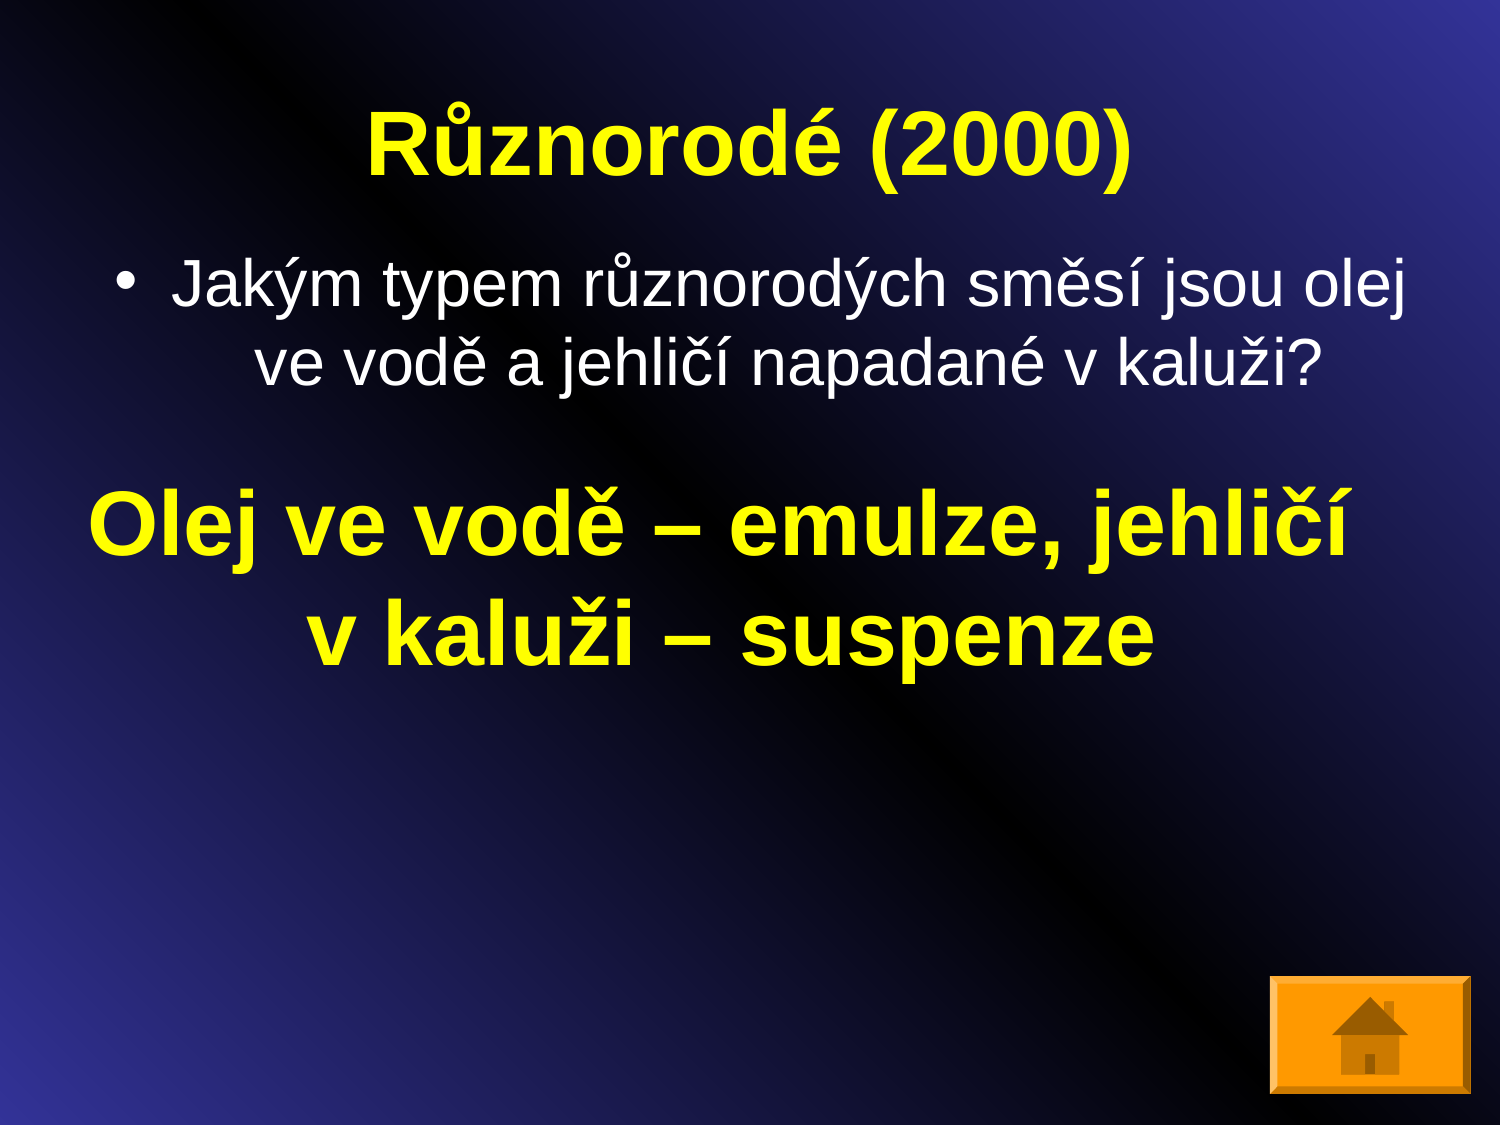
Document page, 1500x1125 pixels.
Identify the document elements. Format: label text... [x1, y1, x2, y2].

title Různorodé (2000) [75, 45, 1426, 233]
text_box Olej ve vodě – emulze, jehličí v kaluži – suspenze [41, 456, 1424, 692]
text_box [1271, 976, 1471, 1094]
list Jakým typem různorodých směsí jsou olej ve vodě a jehličí napadané v kaluži? [88, 231, 1436, 445]
